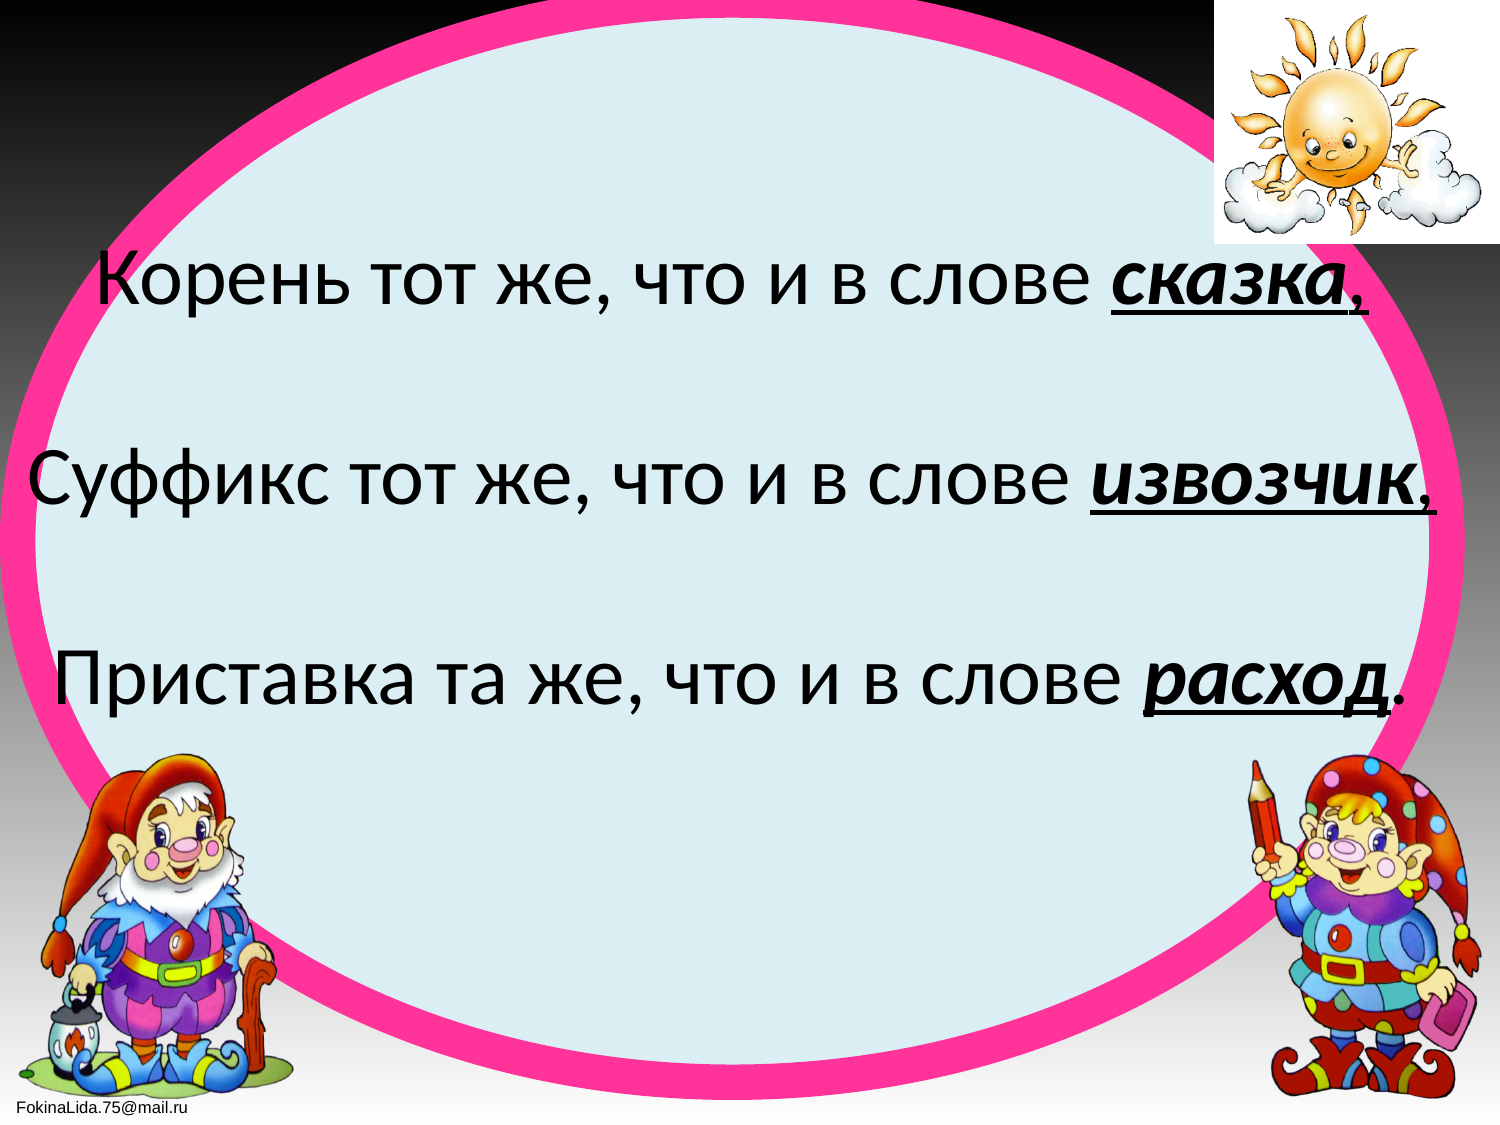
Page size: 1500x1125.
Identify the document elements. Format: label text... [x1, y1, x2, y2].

picture [1214, 0, 1500, 244]
title Корень тот же, что и в слове сказка, Суффикс тот же, что и в слове извозчик, Приставка та же, что и в слове расход. [0, 113, 1483, 1057]
picture [1246, 1057, 1483, 1101]
picture [17, 1057, 294, 1101]
